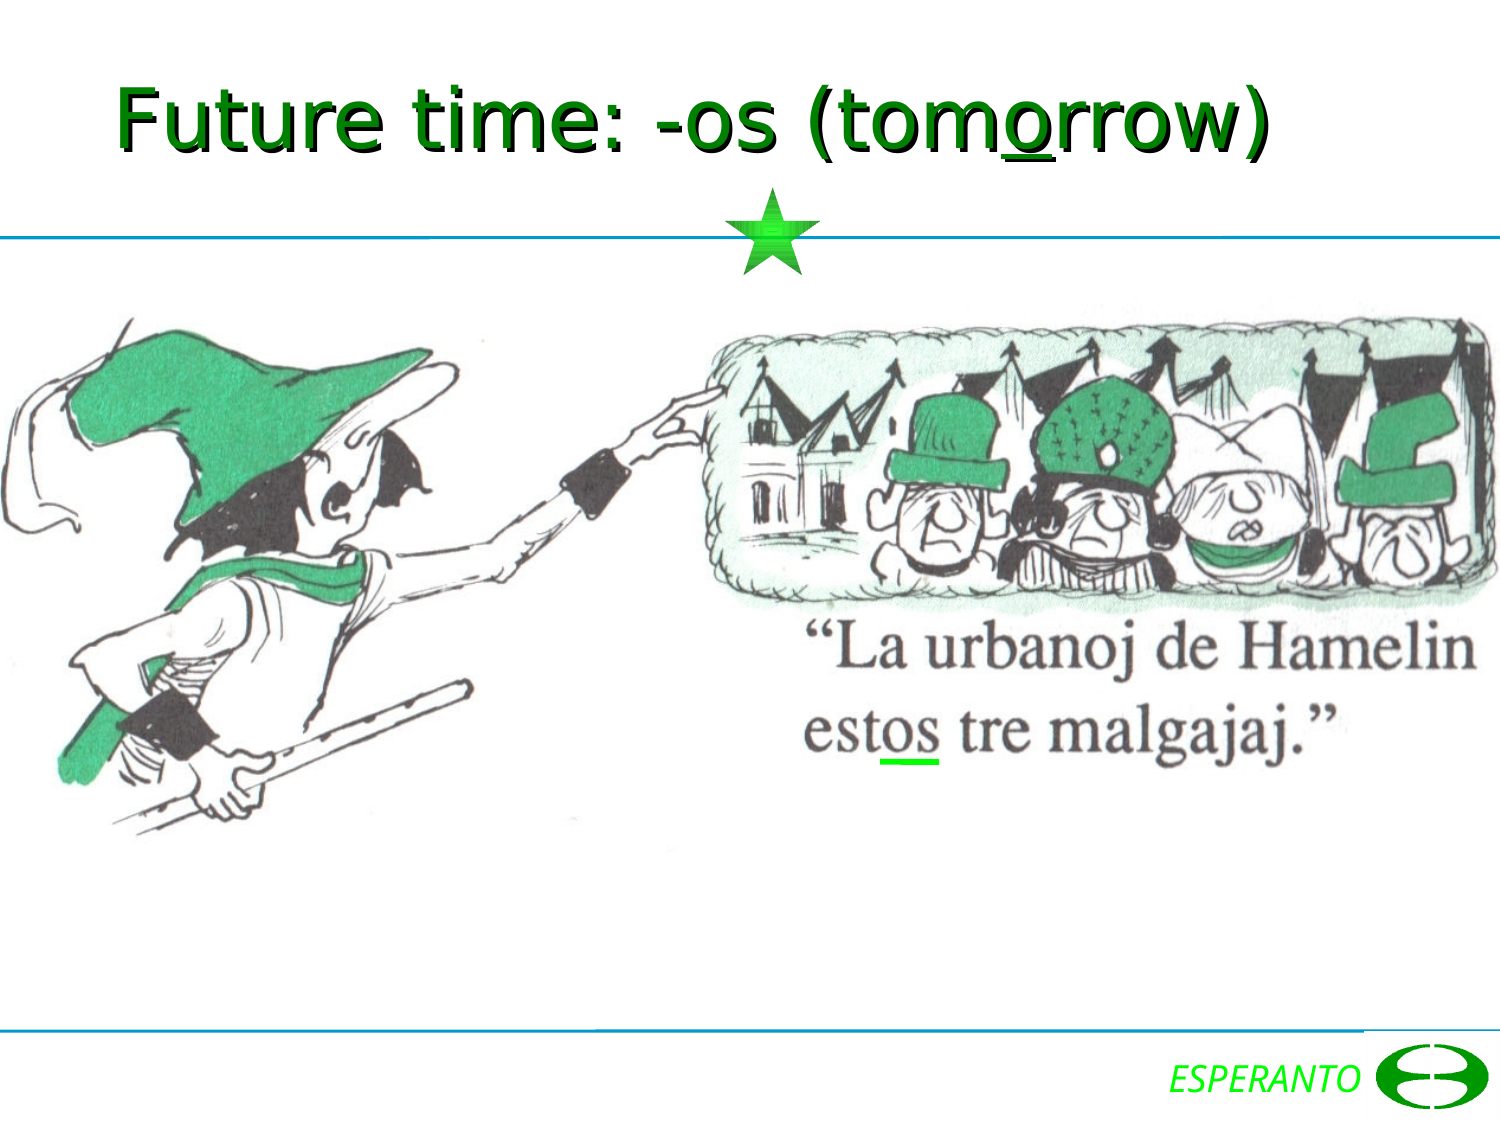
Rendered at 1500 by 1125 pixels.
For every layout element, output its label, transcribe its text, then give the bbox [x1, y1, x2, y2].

picture [1364, 1032, 1500, 1122]
picture [0, 295, 1500, 852]
title Future time: -os (tomorrow) [112, 5, 1448, 245]
